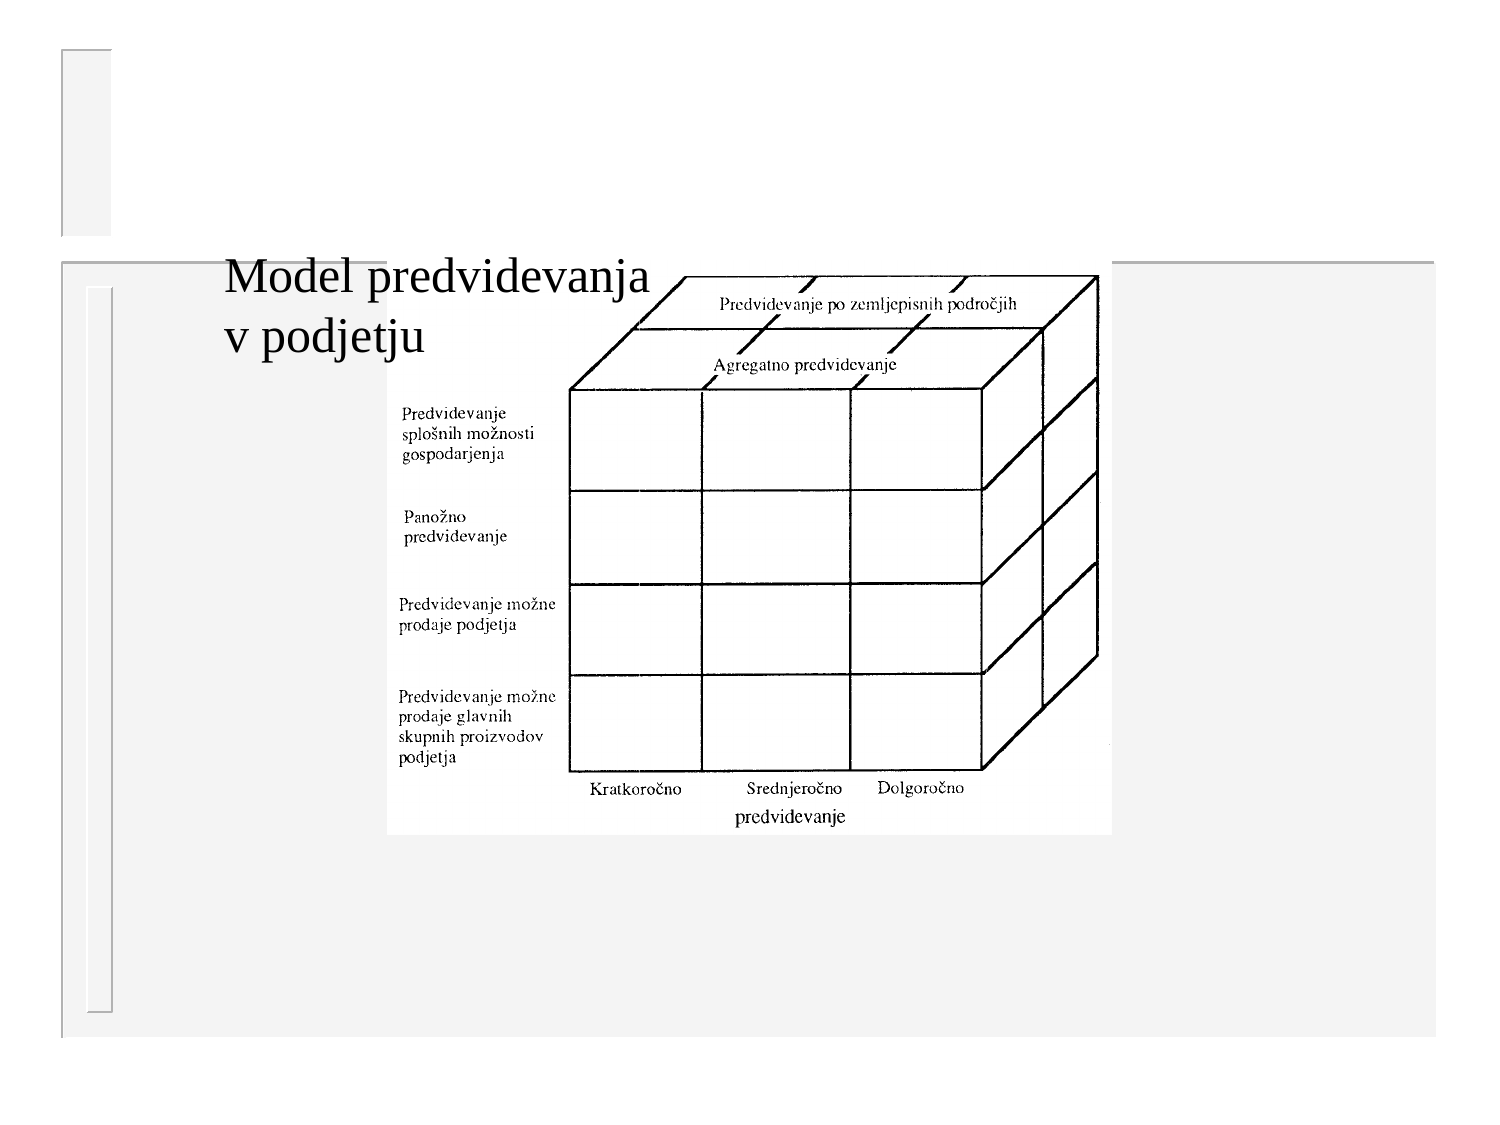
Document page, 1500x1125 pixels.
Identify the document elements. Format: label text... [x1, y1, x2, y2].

picture [317, 260, 1188, 870]
text_box Model predvidevanja v podjetju [209, 234, 667, 371]
